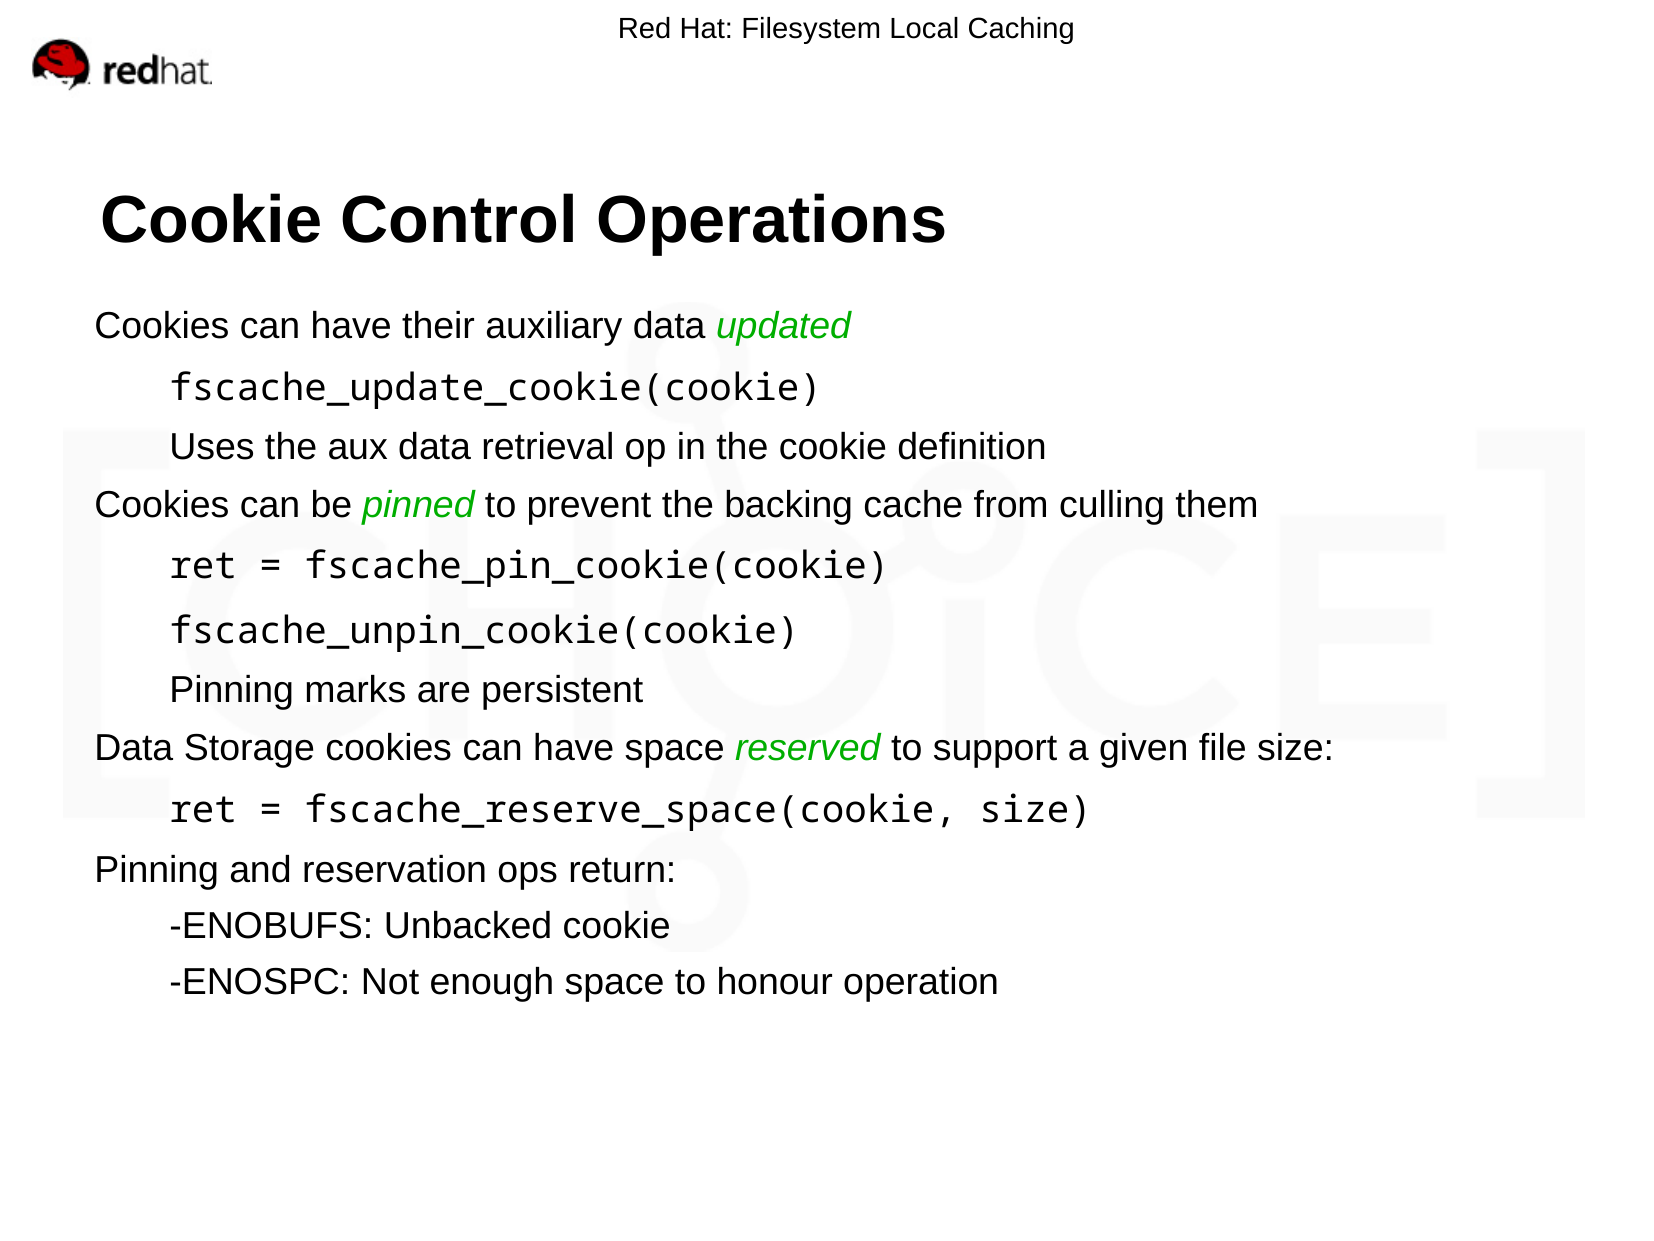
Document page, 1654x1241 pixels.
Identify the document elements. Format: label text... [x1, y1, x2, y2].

picture [31, 37, 212, 98]
picture [63, 302, 1585, 952]
title Cookie Control Operations [100, 164, 1506, 275]
list Cookies can have their auxiliary data updated fscache_update_cookie(cookie) Uses the aux data retrieval op in the cookie definition Cookies can be pinned to prevent the backing cache from culling them ret = fscache_pin_cookie(cookie) fscache_unpin_cookie(cookie) Pinning marks are persistent Data Storage cookies can have space reserved to support a given file size: ret = fscache_reserve_space(cookie, size) Pinning and reservation ops return: -ENOBUFS: Unbacked cookie -ENOSPC: Not enough space to honour operation [94, 304, 1500, 1174]
